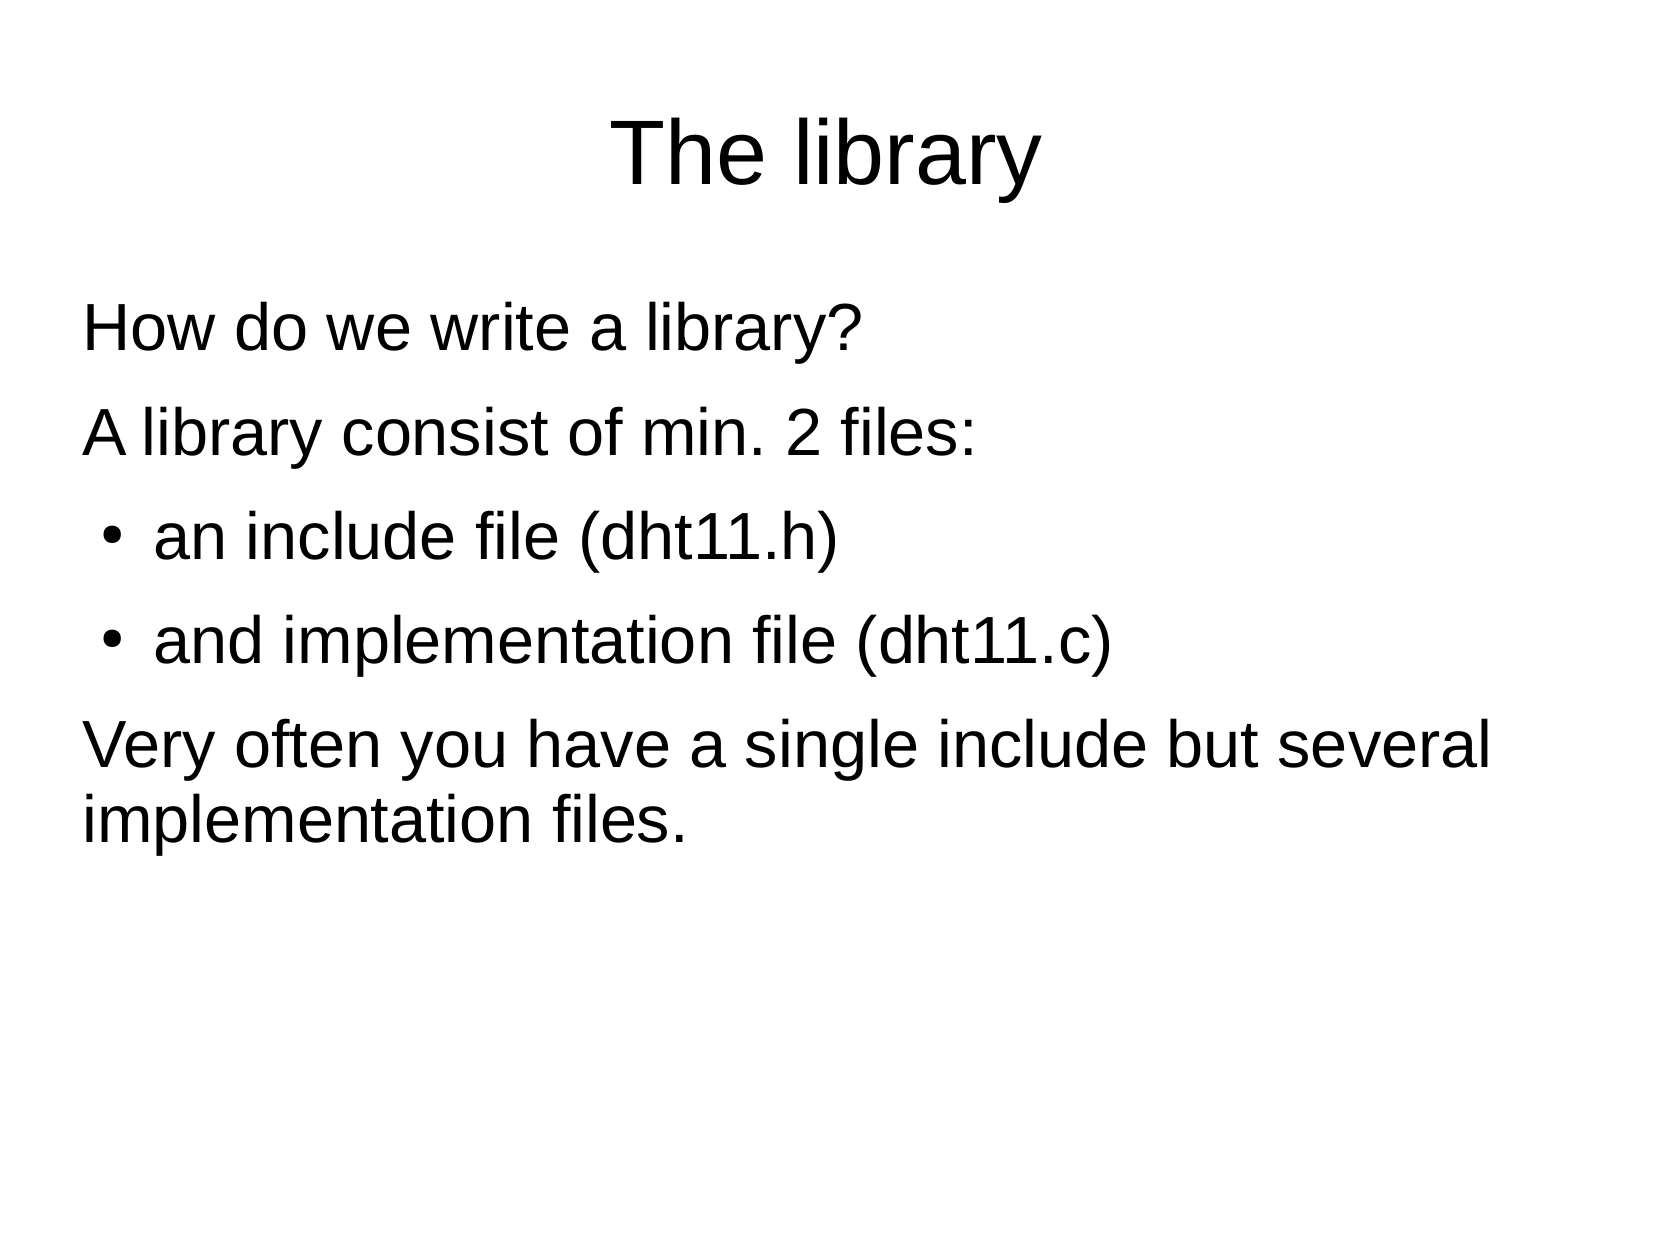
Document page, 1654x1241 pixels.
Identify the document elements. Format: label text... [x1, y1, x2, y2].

title The library [82, 49, 1571, 257]
list How do we write a library? A library consist of min. 2 files: an include file (dht11.h) and implementation file (dht11.c) Very often you have a single include but several implementation files. [82, 290, 1571, 1010]
